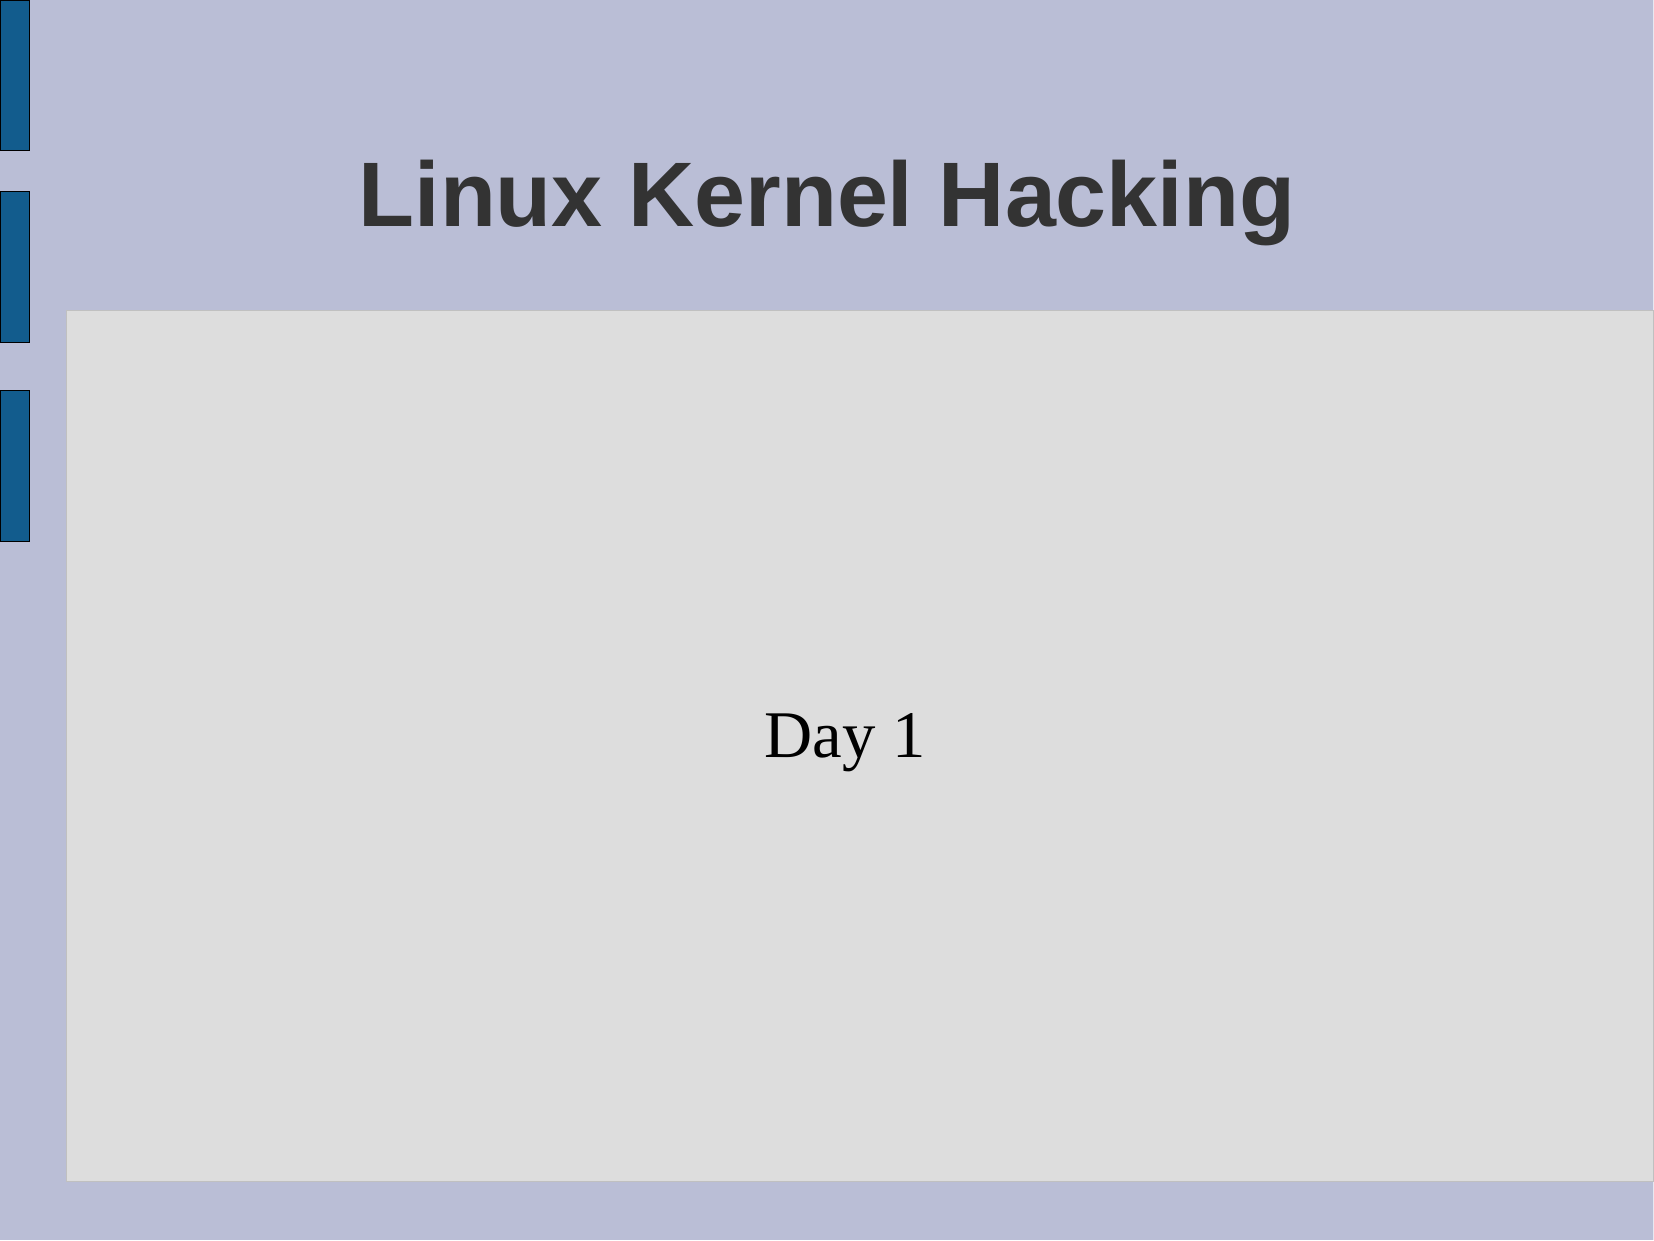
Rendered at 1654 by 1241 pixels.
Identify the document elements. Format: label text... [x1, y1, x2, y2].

subtitle Day 1 [121, 344, 1534, 1127]
title Linux Kernel Hacking [121, 91, 1534, 299]
